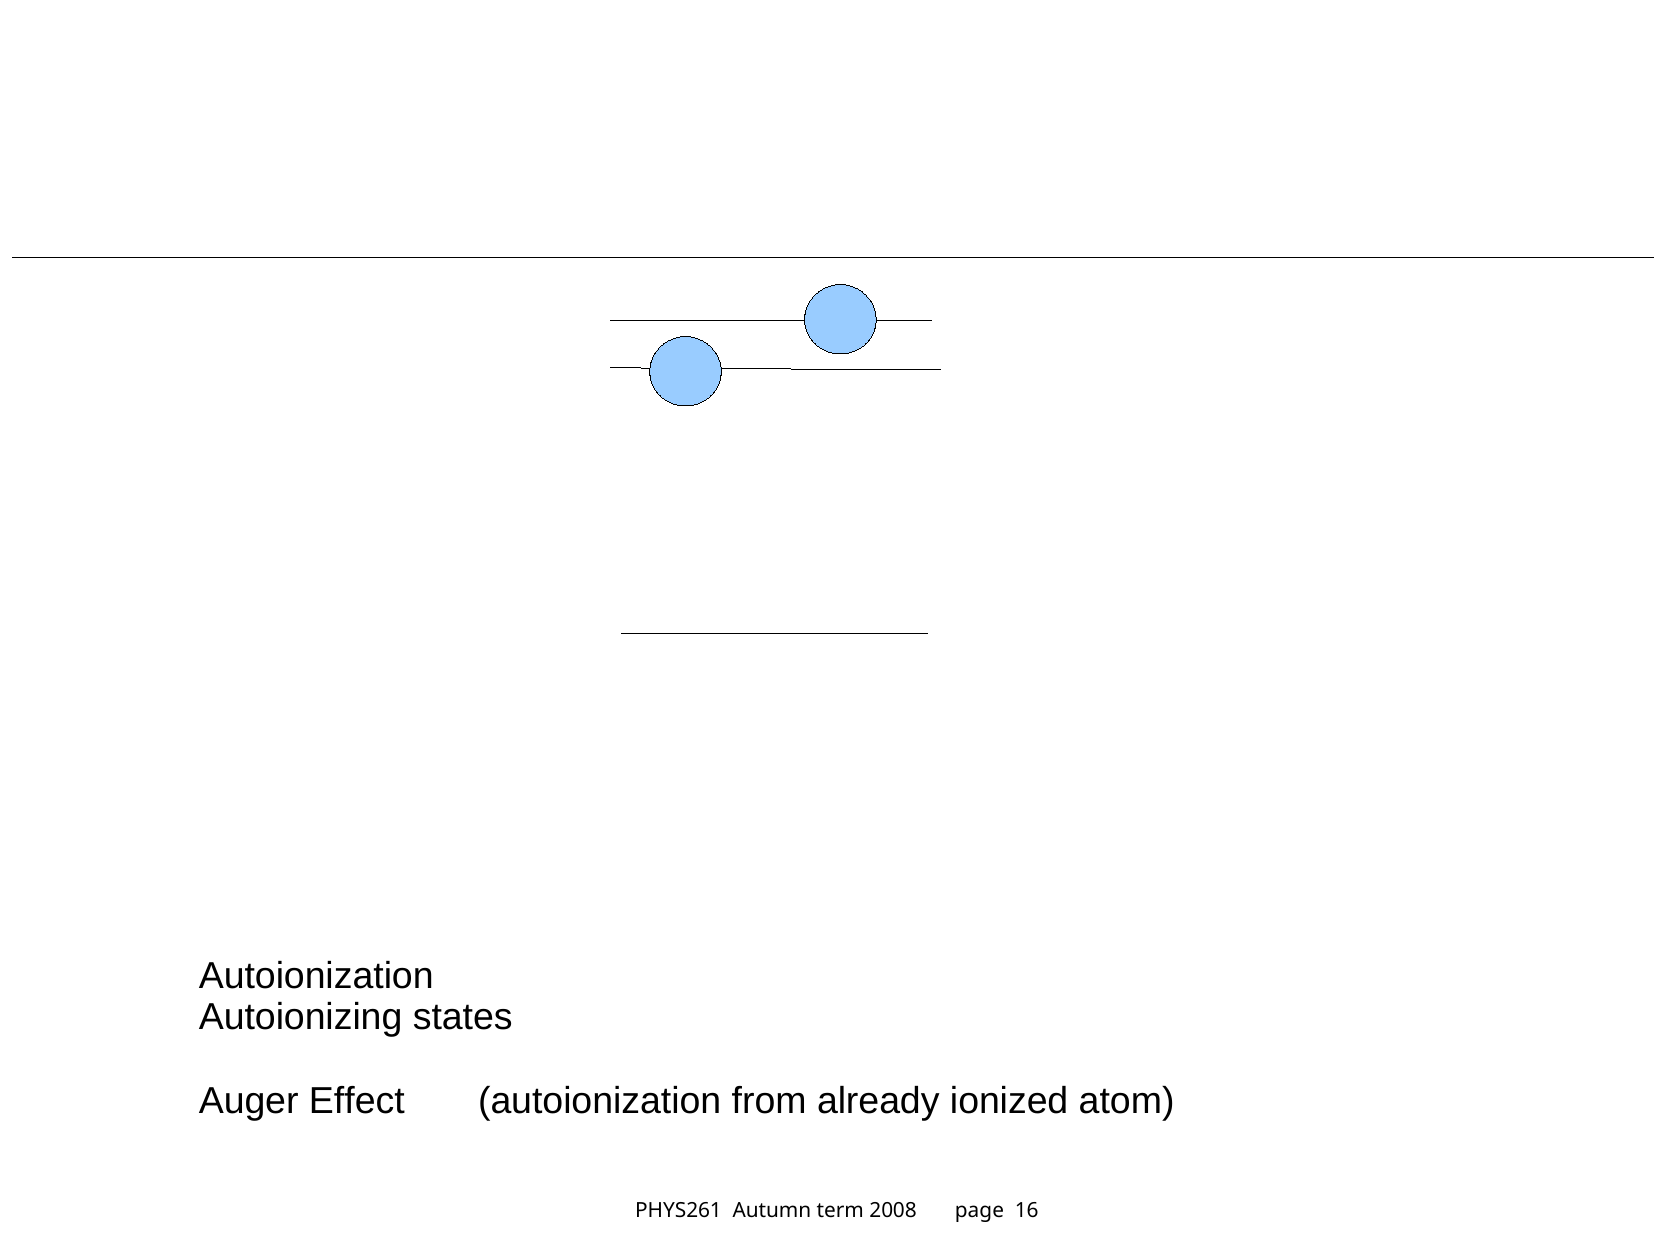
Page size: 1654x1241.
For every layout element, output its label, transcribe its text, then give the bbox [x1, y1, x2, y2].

text_box Autoionization Autoionizing states Auger Effect (autoionization from already ionized atom) [184, 946, 1322, 1182]
text_box [649, 336, 722, 406]
text_box [804, 284, 877, 354]
